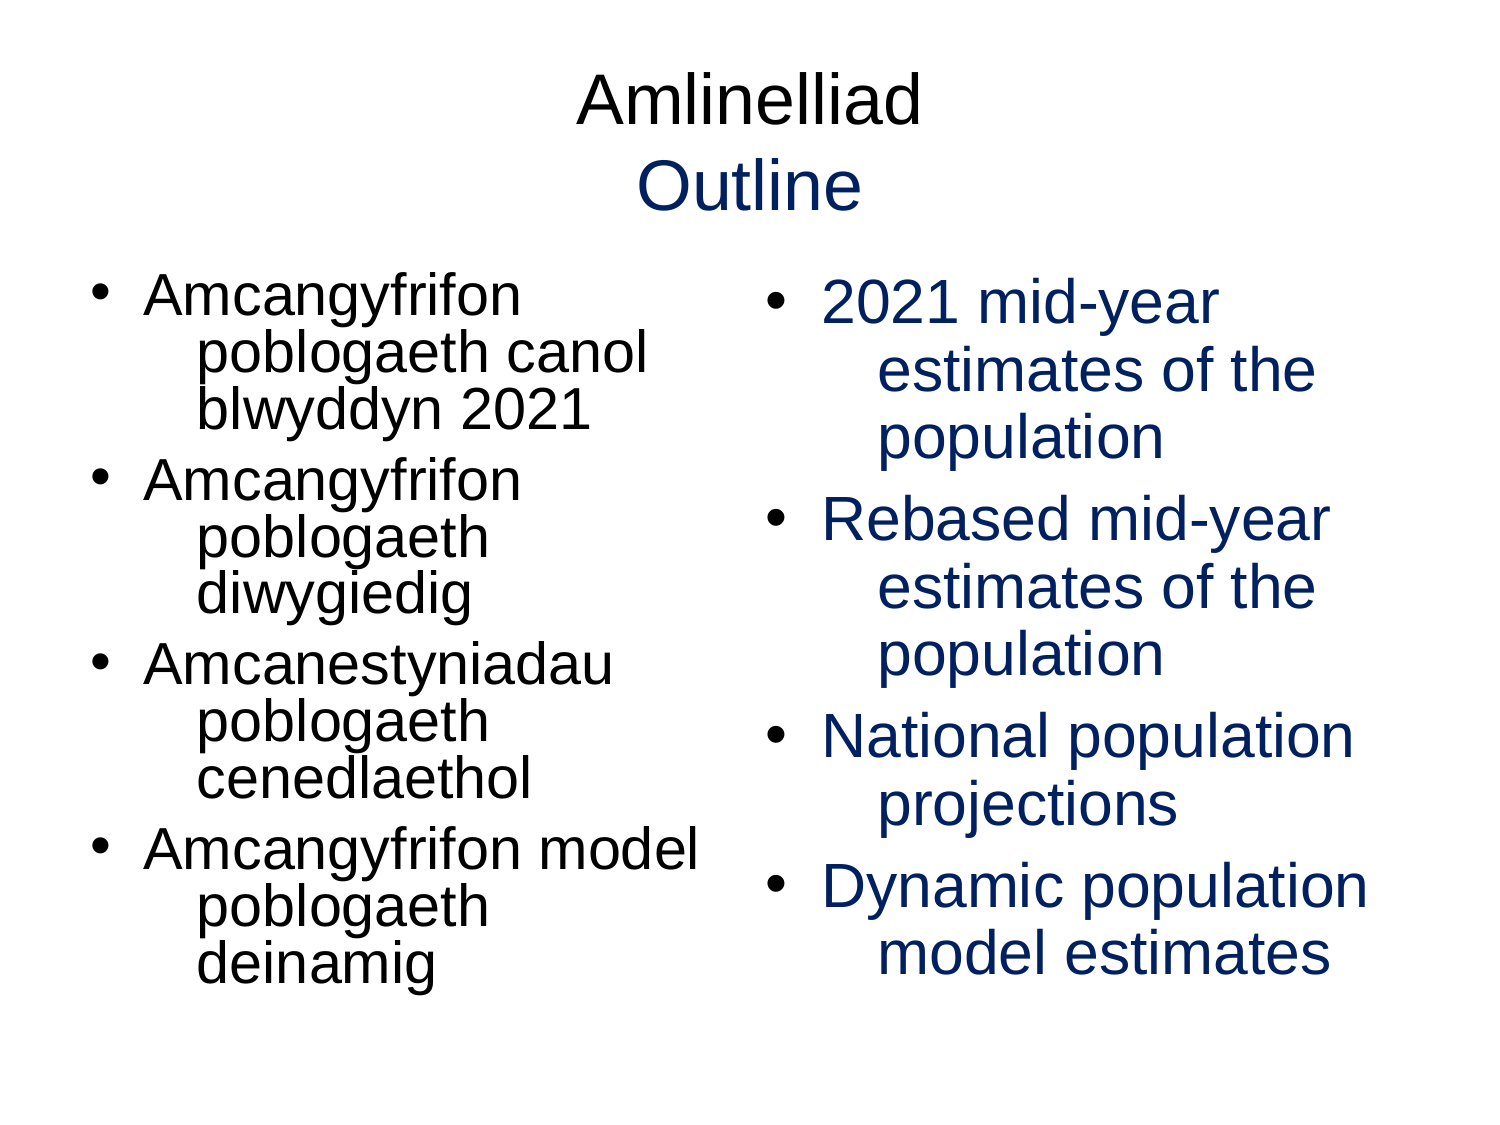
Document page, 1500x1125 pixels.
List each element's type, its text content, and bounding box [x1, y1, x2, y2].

list Amcangyfrifon poblogaeth canol blwyddyn 2021 Amcangyfrifon poblogaeth diwygiedig Amcanestyniadau poblogaeth cenedlaethol Amcangyfrifon model poblogaeth deinamig [75, 262, 751, 1005]
text_box 2021 mid-year estimates of the population Rebased mid-year estimates of the population National population projections Dynamic population model estimates [751, 262, 1426, 1005]
title Amlinelliad Outline [75, 45, 1426, 233]
